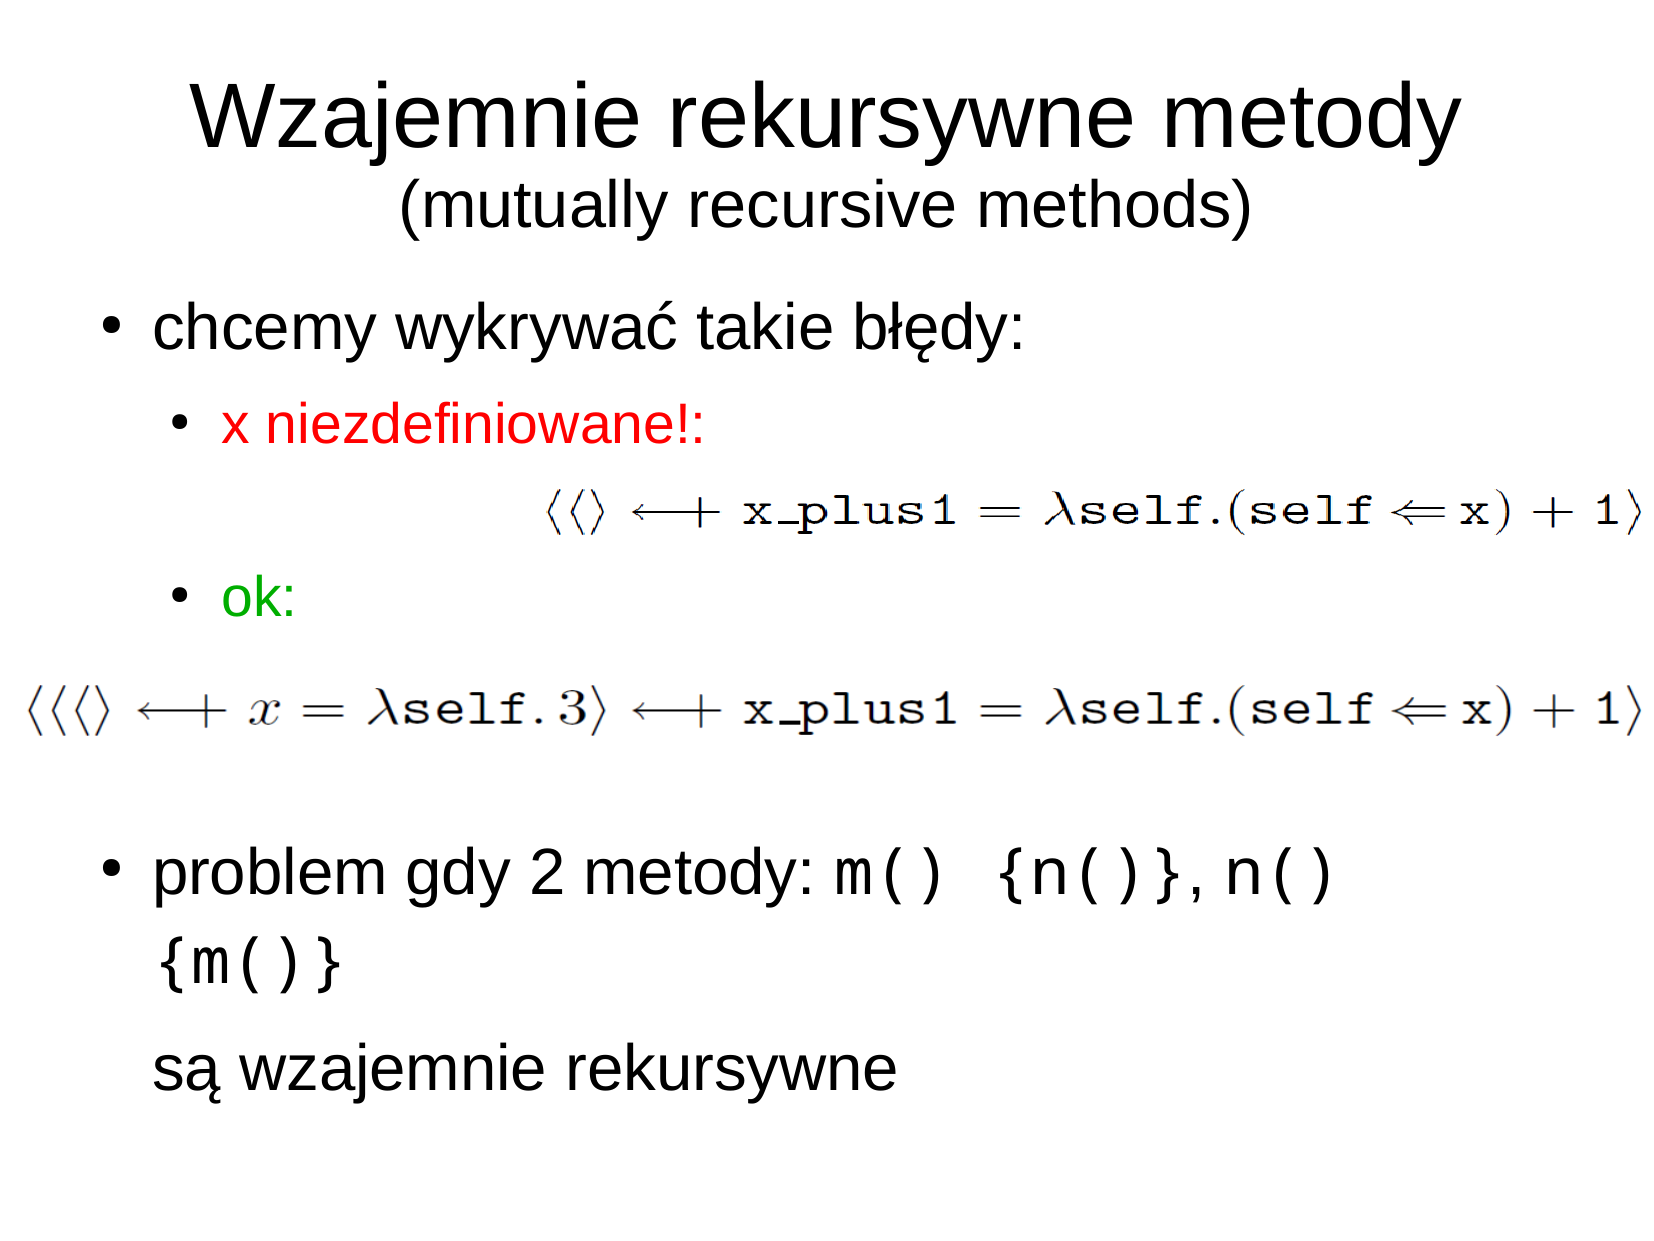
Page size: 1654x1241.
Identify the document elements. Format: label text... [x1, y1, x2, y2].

list chcemy wykrywać takie błędy: x niezdefiniowane!: ok: problem gdy 2 metody: m() {n()}, n() {m()} są wzajemnie rekursywne [82, 290, 1571, 633]
picture [0, 633, 1646, 745]
list chcemy wykrywać takie błędy: x niezdefiniowane!: ok: problem gdy 2 metody: m() {n()}, n() {m()} są wzajemnie rekursywne [82, 745, 1571, 1109]
picture [242, 480, 1654, 556]
title Wzajemnie rekursywne metody (mutually recursive methods) [82, 49, 1571, 257]
